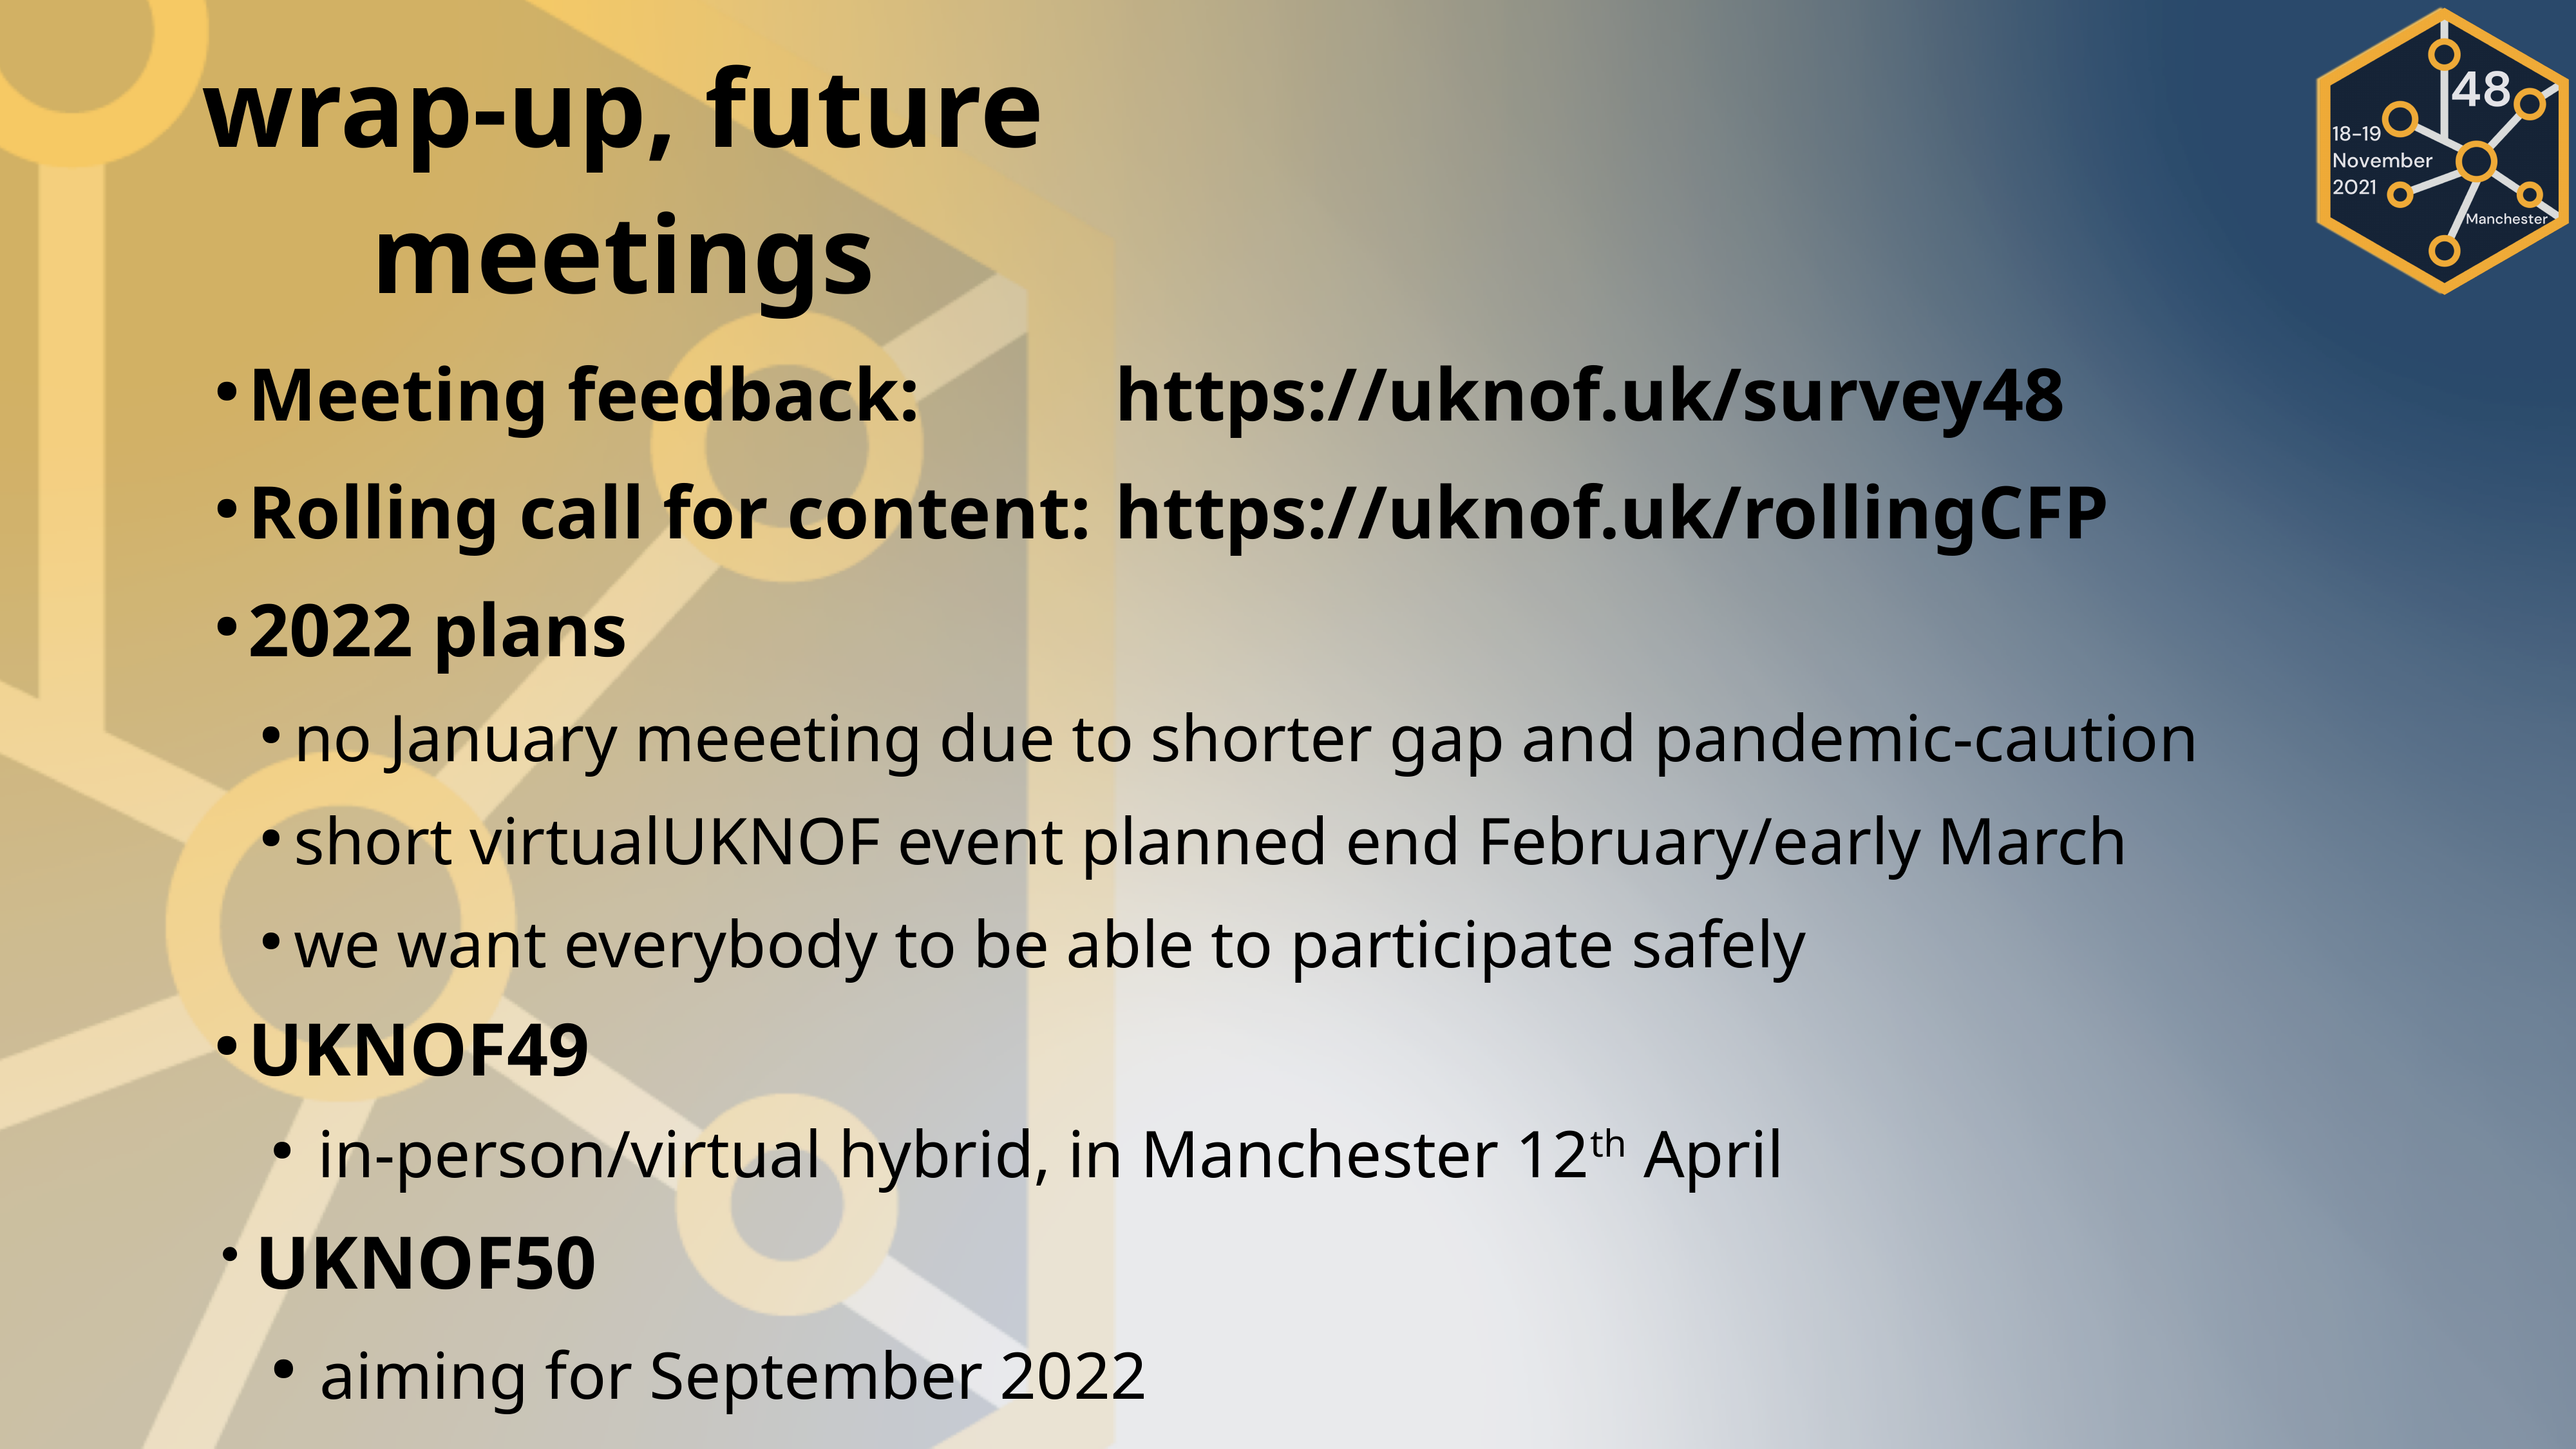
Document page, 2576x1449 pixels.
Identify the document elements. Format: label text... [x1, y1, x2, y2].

picture [0, 0, 2576, 1449]
picture [501, 1392, 515, 1395]
picture [653, 1392, 674, 1394]
picture [329, 1392, 342, 1395]
picture [1048, 1392, 1061, 1394]
picture [894, 1392, 907, 1395]
picture [580, 1392, 594, 1395]
title wrap-up, future meetings [0, 57, 1247, 300]
list Meeting feedback: https://uknof.uk/survey48 Rolling call for content: https://uknof.uk/rollingCFP 2022 plans no January meeeting due to shorter gap and pandemic-caution short virtualUKNOF event planned end February/early March we want everybody to be able to participate safely UKNOF49 in-person/virtual hybrid, in Manchester 12th April UKNOF50 aiming for September 2022 [164, 225, 2367, 1392]
picture [735, 1392, 748, 1395]
